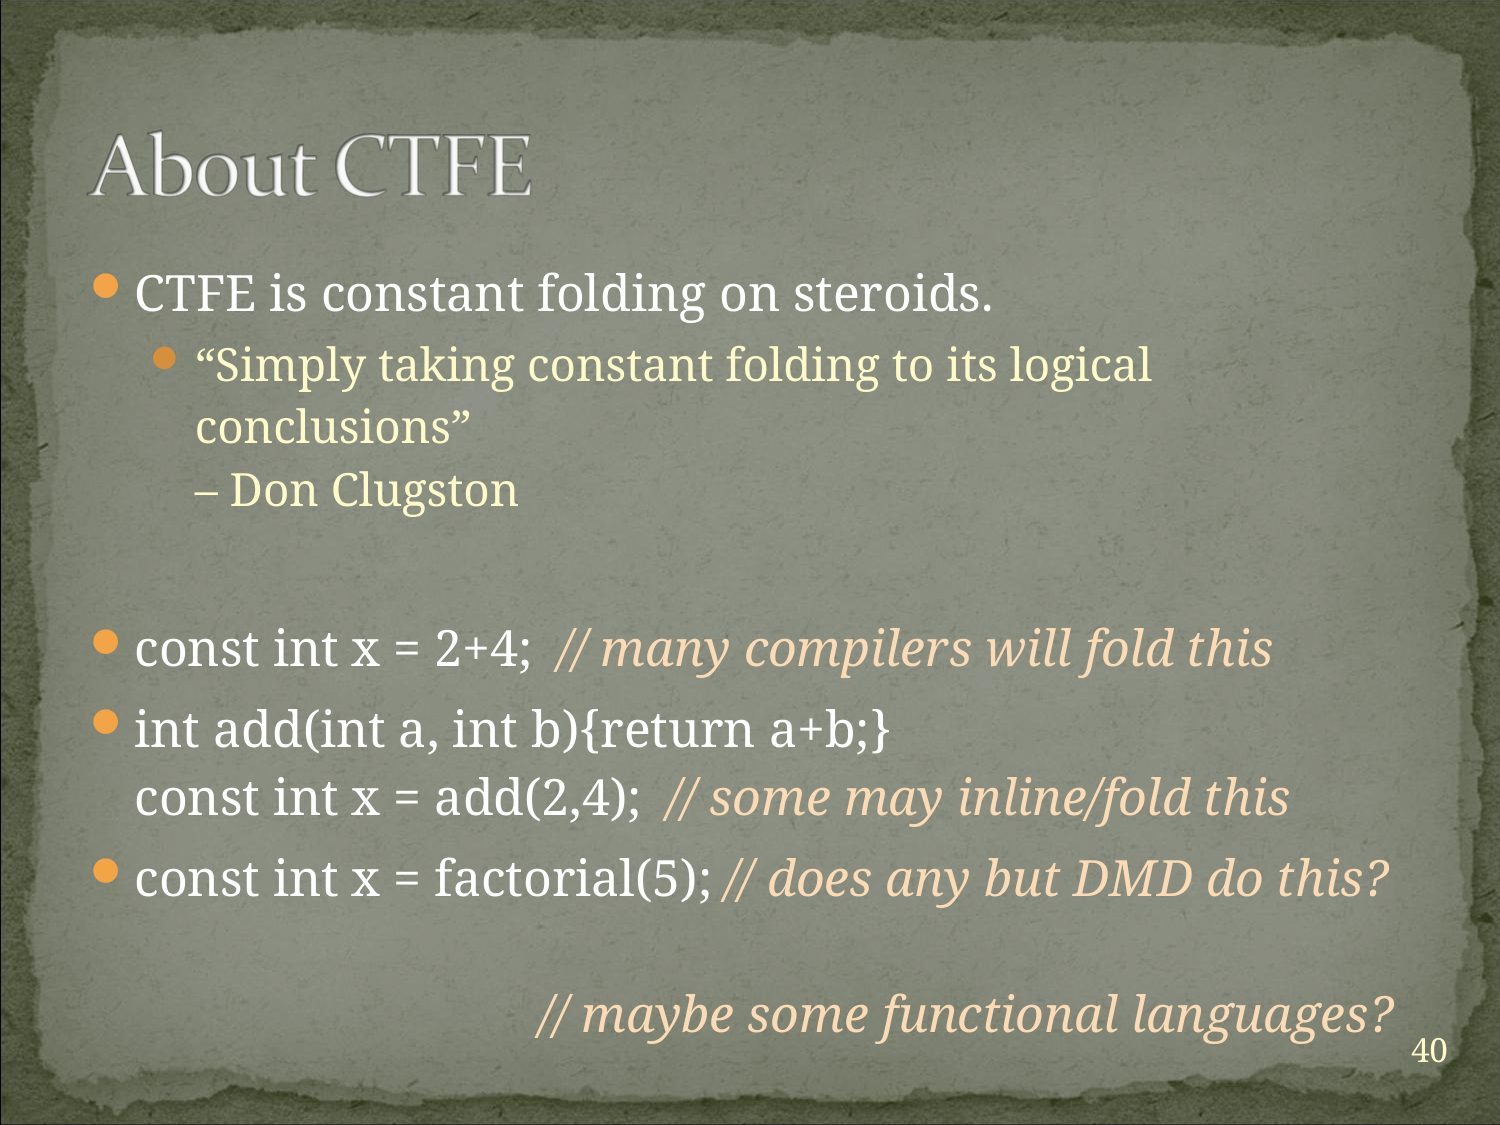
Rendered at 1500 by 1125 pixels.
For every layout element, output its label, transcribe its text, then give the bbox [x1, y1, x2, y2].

text_box 35 [1379, 1014, 1480, 1090]
picture [0, 0, 1500, 1125]
list CTFE is constant folding on steroids. “Simply taking constant folding to its logical conclusions” – Don Clugston const int x = 2+4; // many compilers will fold this int add(int a, int b){return a+b;} const int x = add(2,4); // some may inline/fold this const int x = factorial(5); // does any but DMD do this? // maybe some functional languages? In general, why not evaluate as much as you can up front? [75, 249, 1426, 1057]
text_box [35, 23, 1427, 227]
